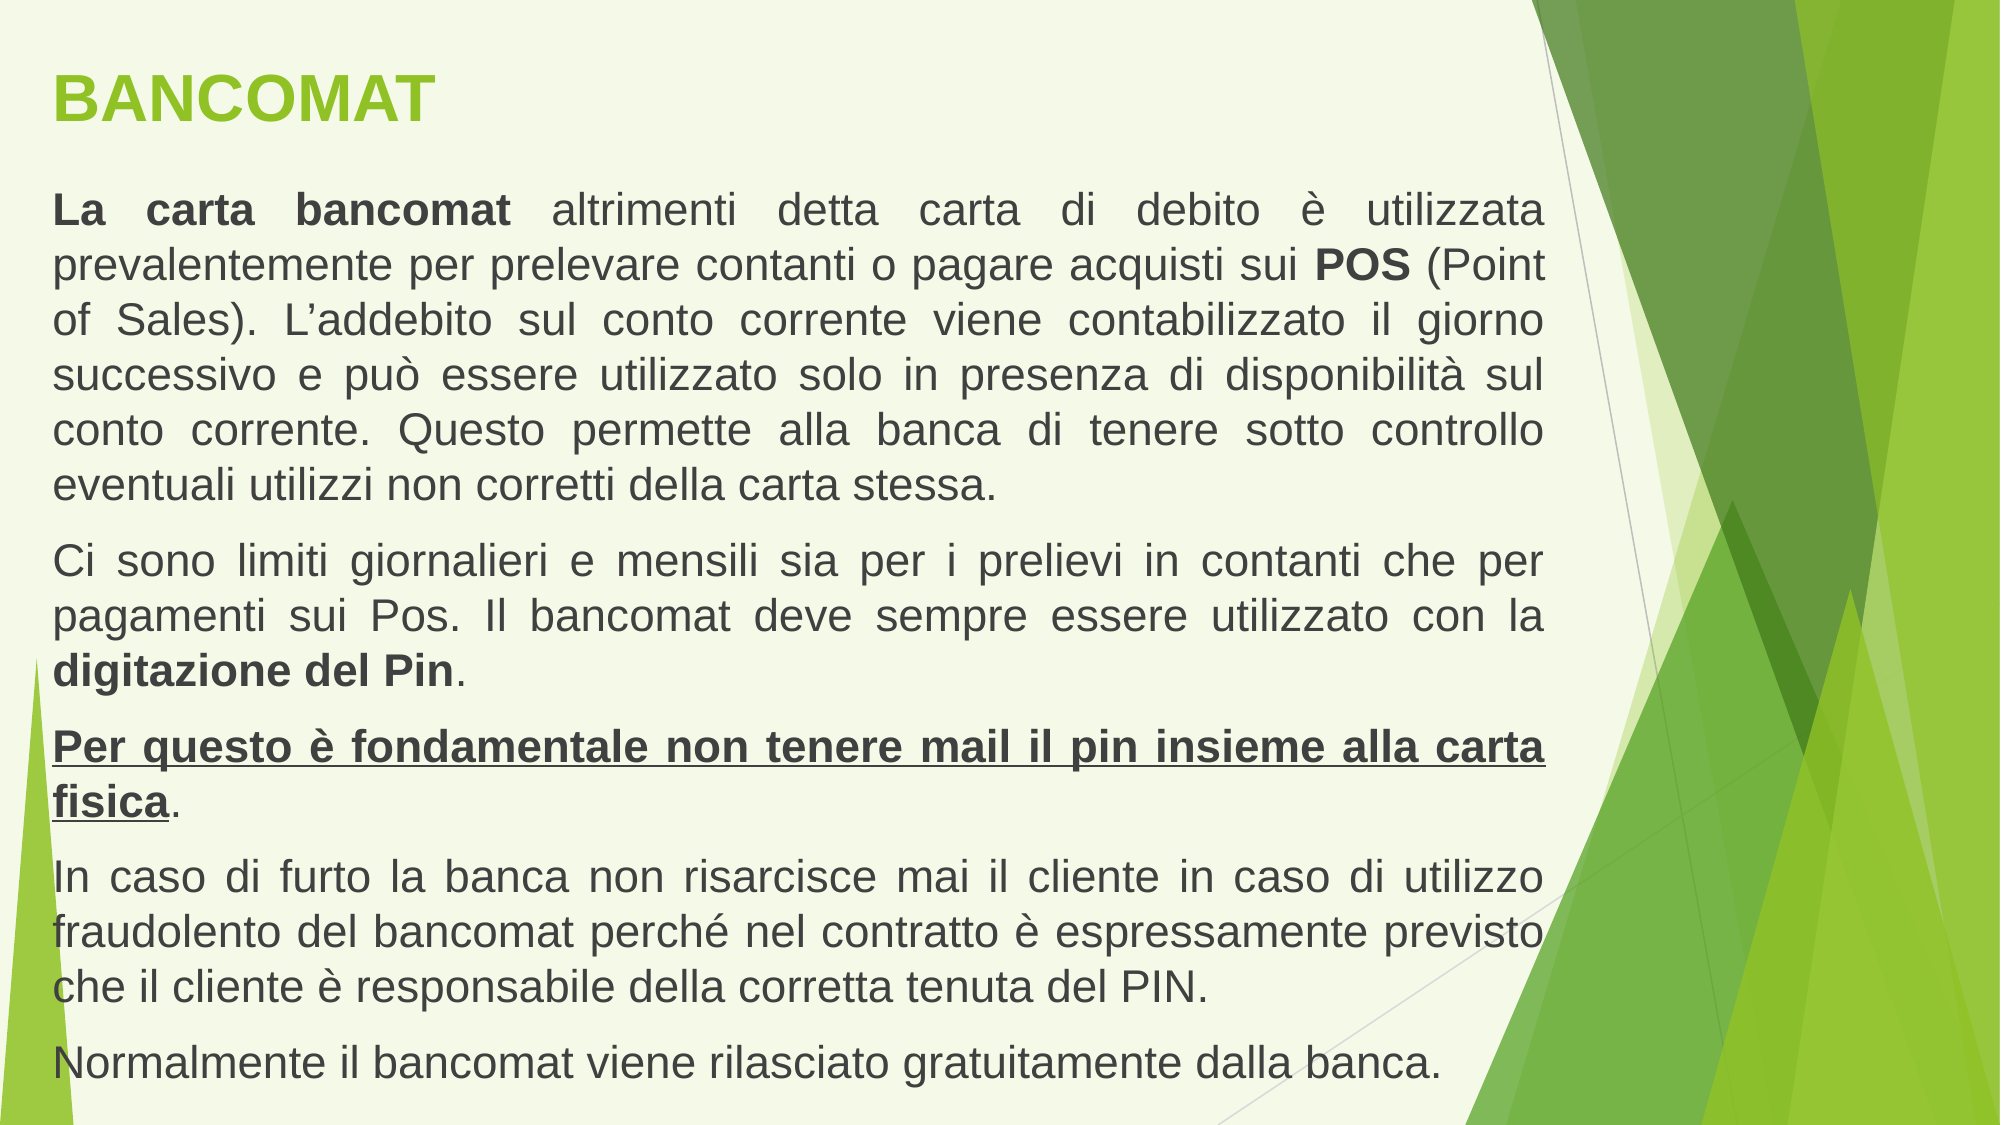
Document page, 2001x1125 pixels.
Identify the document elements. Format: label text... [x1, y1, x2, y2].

title BANCOMAT [37, 47, 1863, 173]
list La carta bancomat altrimenti detta carta di debito è utilizzata prevalentemente per prelevare contanti o pagare acquisti sui POS (Point of Sales). L’addebito sul conto corrente viene contabilizzato il giorno successivo e può essere utilizzato solo in presenza di disponibilità sul conto corrente. Questo permette alla banca di tenere sotto controllo eventuali utilizzi non corretti della carta stessa. Ci sono limiti giornalieri e mensili sia per i prelievi in contanti che per pagamenti sui Pos. Il bancomat deve sempre essere utilizzato con la digitazione del Pin. Per questo è fondamentale non tenere mail il pin insieme alla carta fisica. In caso di furto la banca non risarcisce mai il cliente in caso di utilizzo fraudolento del bancomat perché nel contratto è espressamente previsto che il cliente è responsabile della corretta tenuta del PIN. Normalmente il bancomat viene rilasciato gratuitamente dalla banca. [37, 172, 1561, 1039]
